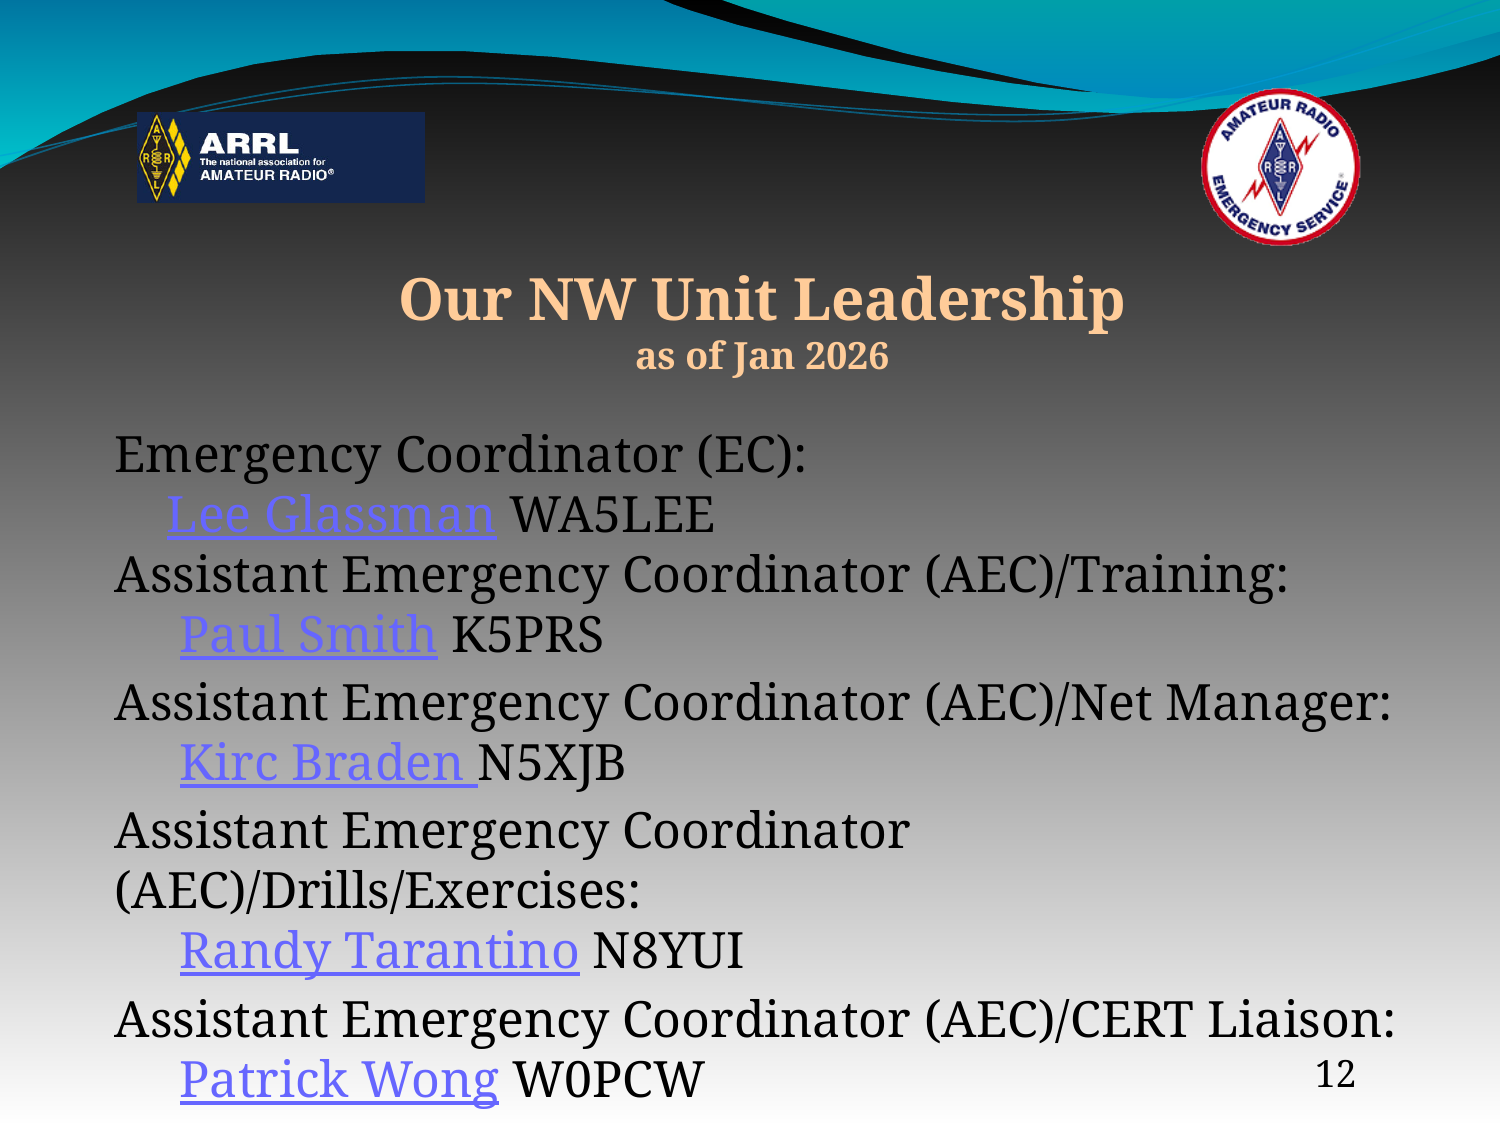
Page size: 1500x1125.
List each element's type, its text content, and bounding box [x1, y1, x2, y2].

slide_number <number> [1299, 1042, 1425, 1103]
footer [437, 1042, 988, 1103]
title [512, 87, 963, 250]
text_box Our NW Unit Leadership as of Jan 2026 Emergency Coordinator (EC): Lee Glassman WA5LEE Assistant Emergency Coordinator (AEC)/Training: Paul Smith K5PRS Assistant Emergency Coordinator (AEC)/Net Manager: Kirc Braden N5XJB Assistant Emergency Coordinator (AEC)/Drills/Exercises: Randy Tarantino N8YUI Assistant Emergency Coordinator (AEC)/CERT Liaison: Patrick Wong W0PCW [99, 254, 1425, 1123]
picture [1200, 87, 1363, 250]
picture [135, 112, 425, 203]
